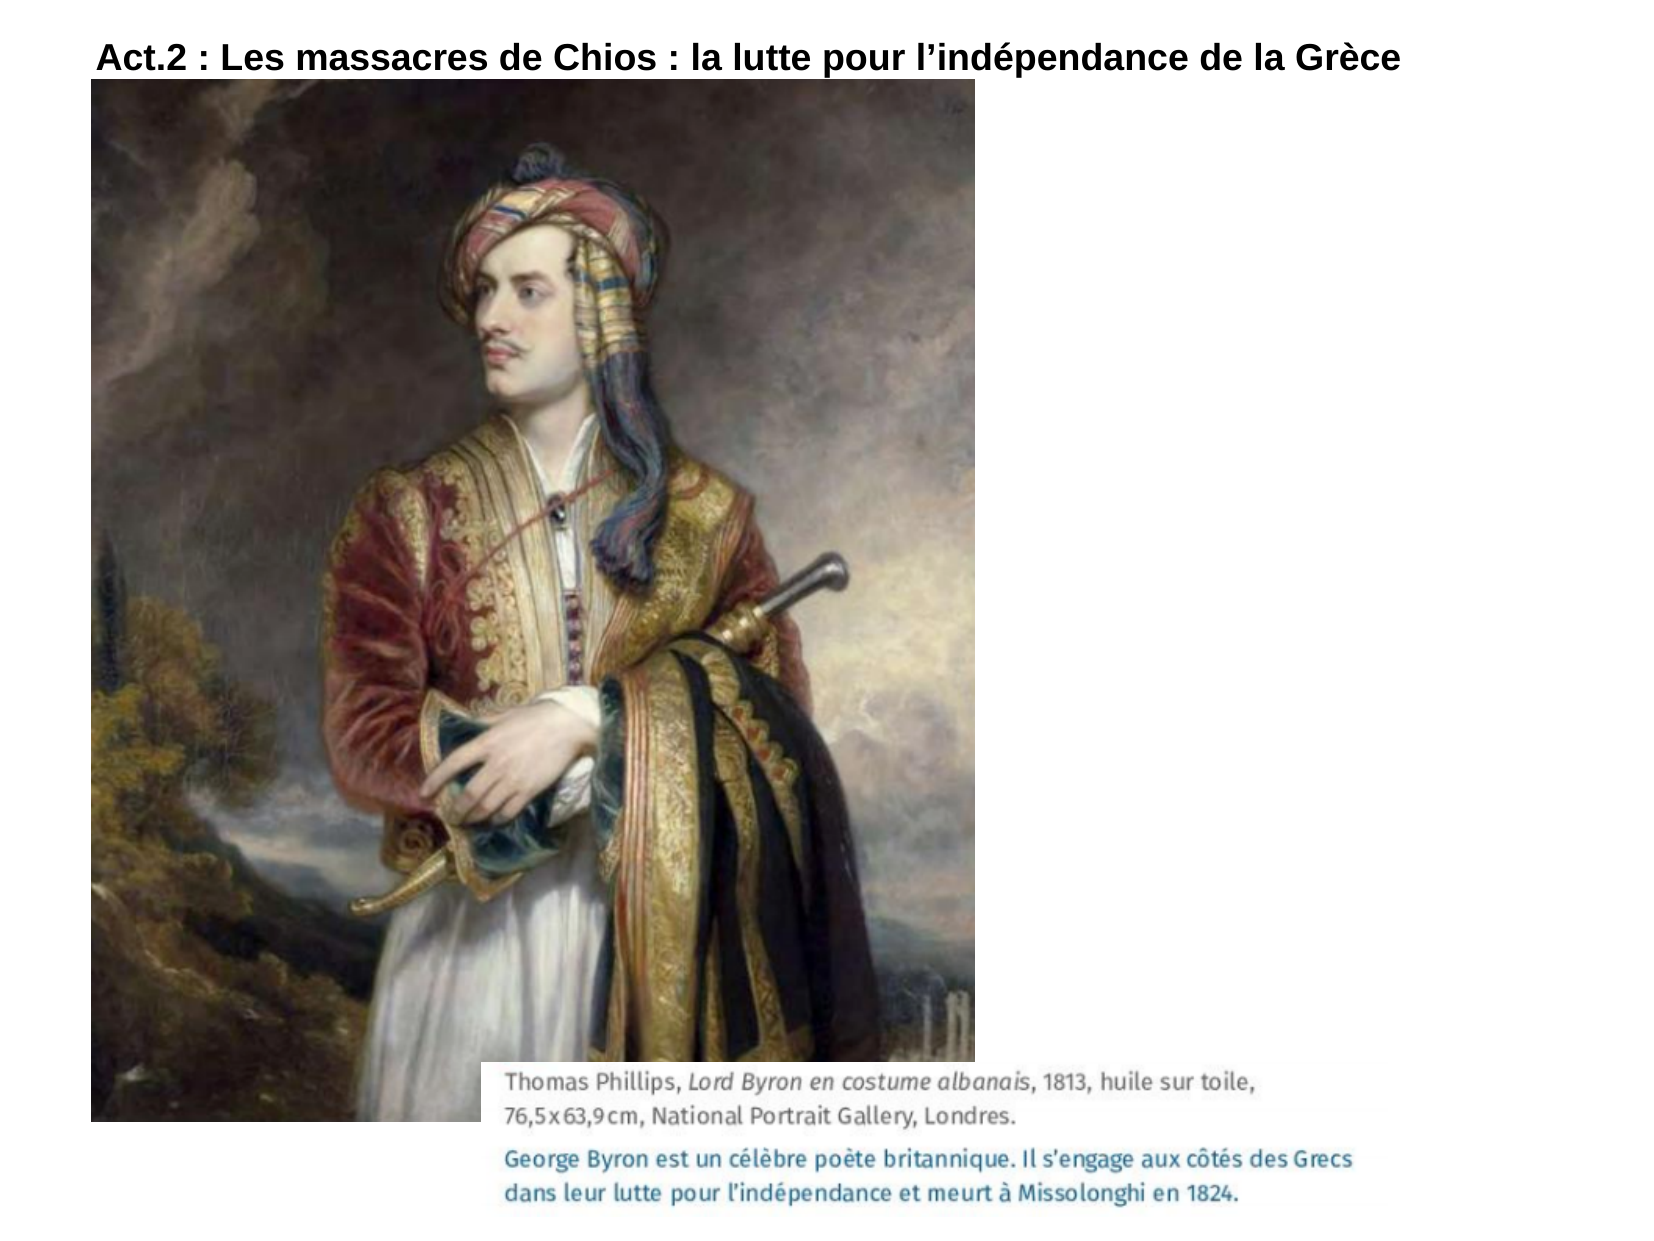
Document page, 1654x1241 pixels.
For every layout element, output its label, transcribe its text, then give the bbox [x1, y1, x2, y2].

picture [91, 79, 1388, 1217]
text_box Act.2 : Les massacres de Chios : la lutte pour l’indépendance de la Grèce [80, 29, 1418, 87]
